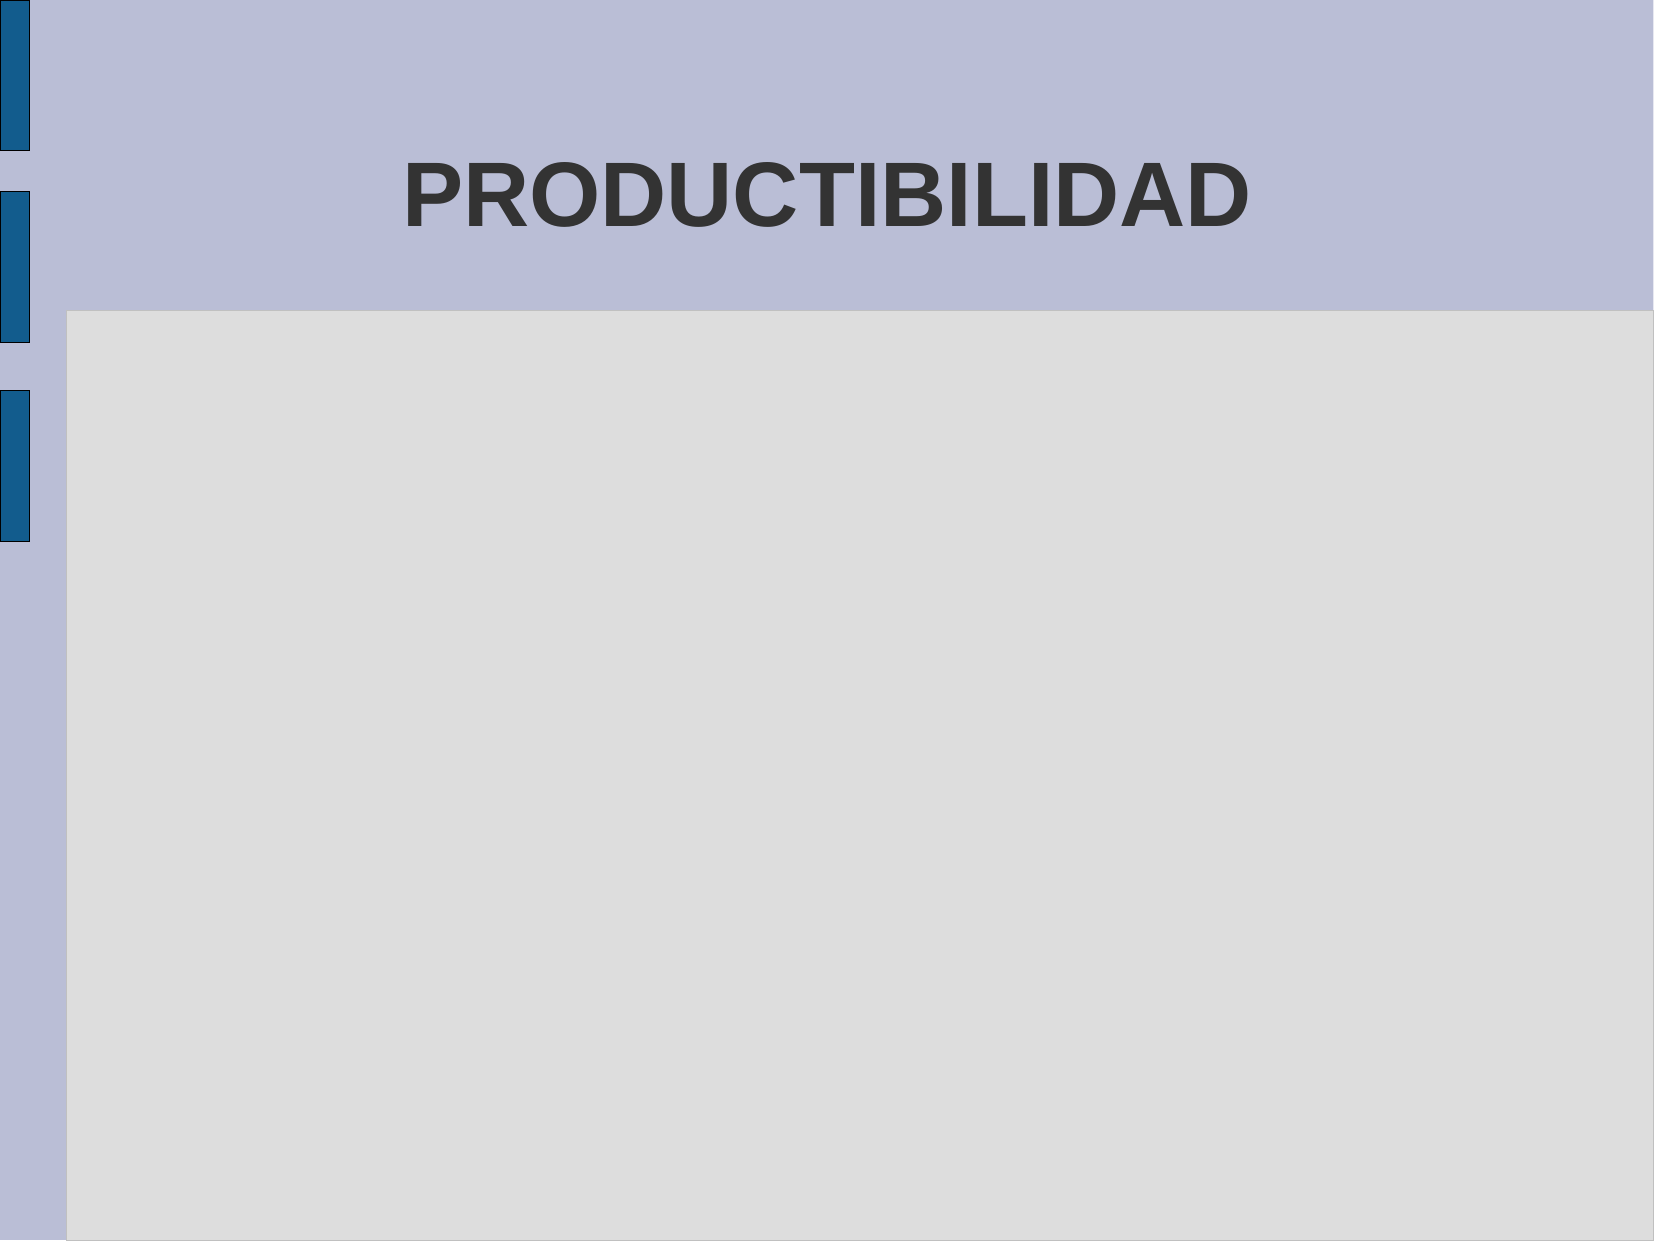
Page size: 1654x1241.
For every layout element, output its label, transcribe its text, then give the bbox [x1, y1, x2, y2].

title PRODUCTIBILIDAD [121, 91, 1534, 299]
